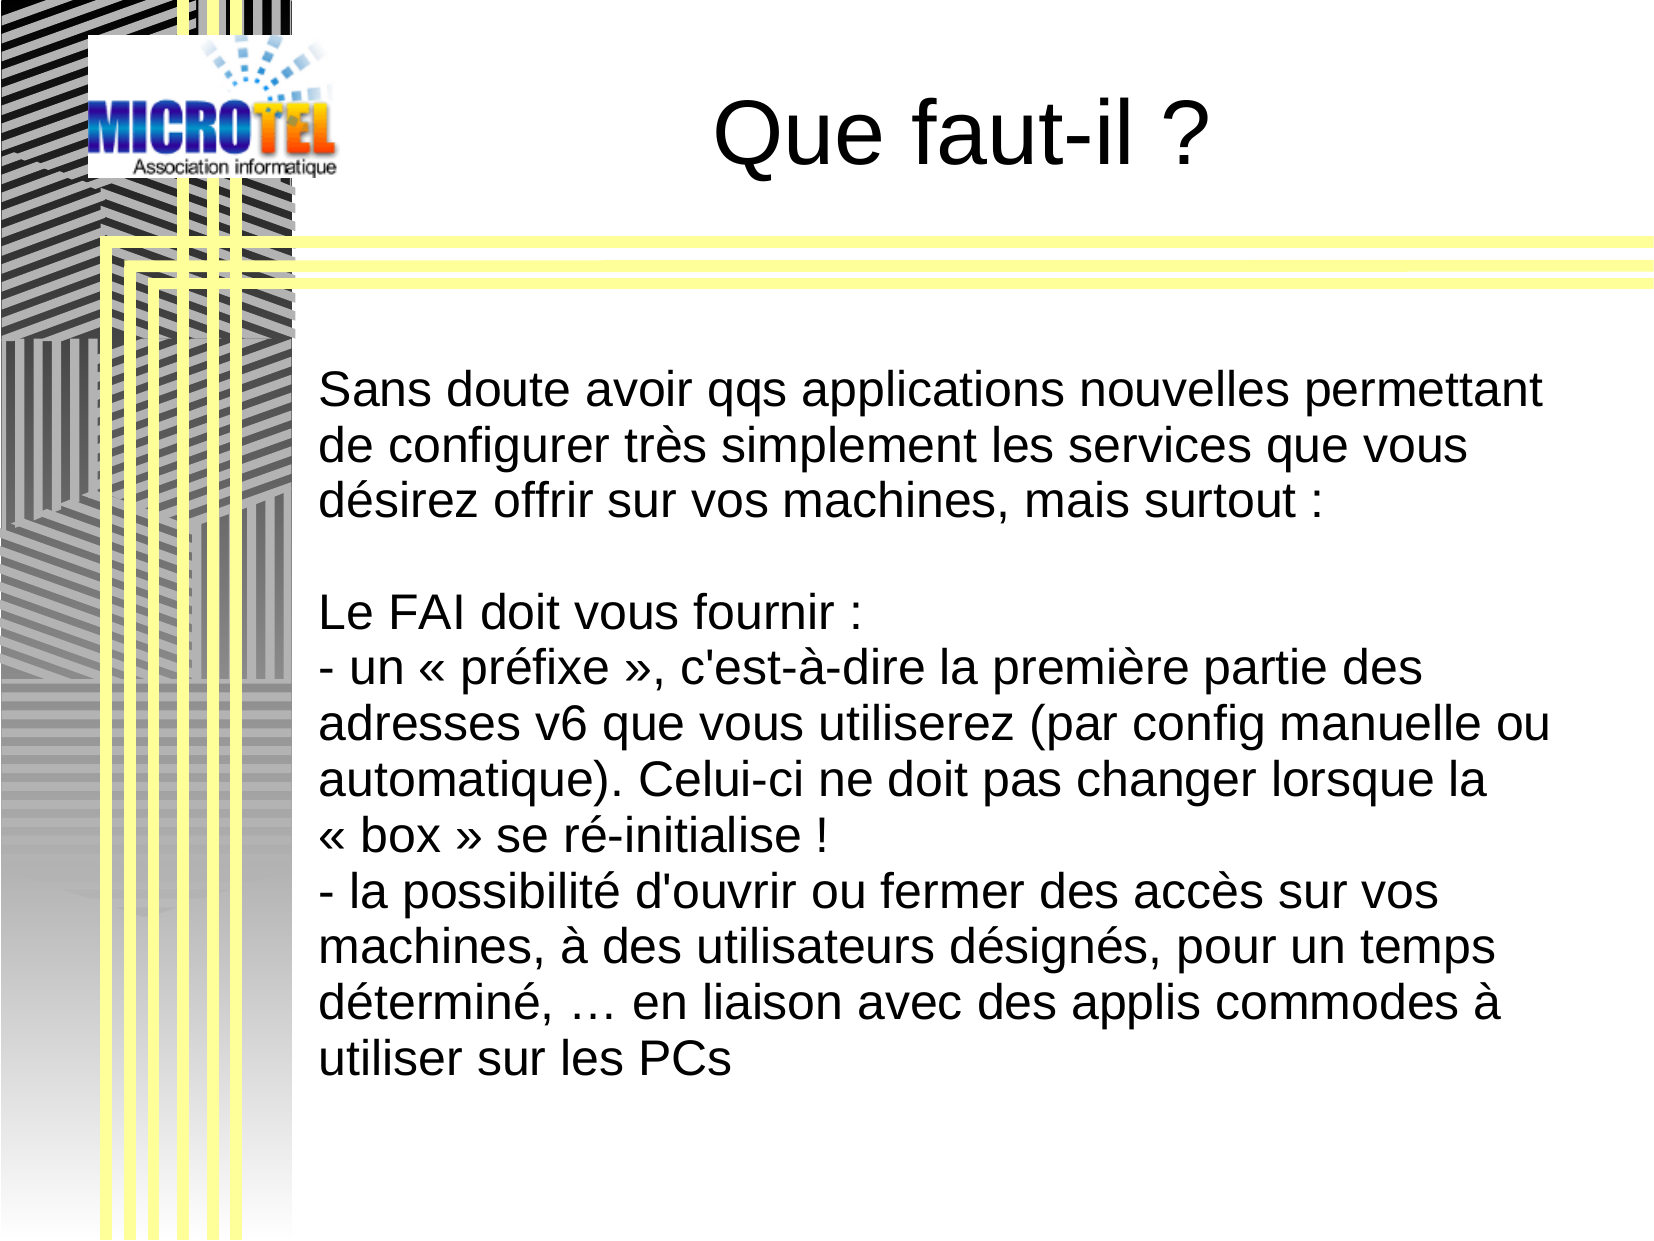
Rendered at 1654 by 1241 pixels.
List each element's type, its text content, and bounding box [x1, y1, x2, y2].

picture [88, 35, 340, 178]
title Que faut-il ? [354, 29, 1571, 237]
subtitle Sans doute avoir qqs applications nouvelles permettant de configurer très simplement les services que vous désirez offrir sur vos machines, mais surtout : Le FAI doit vous fournir : - un « préfixe », c'est-à-dire la première partie des adresses v6 que vous utiliserez (par config manuelle ou automatique). Celui-ci ne doit pas changer lorsque la « box » se ré-initialise ! - la possibilité d'ouvrir ou fermer des accès sur vos machines, à des utilisateurs désignés, pour un temps déterminé, … en liaison avec des applis commodes à utiliser sur les PCs [318, 295, 1595, 1152]
